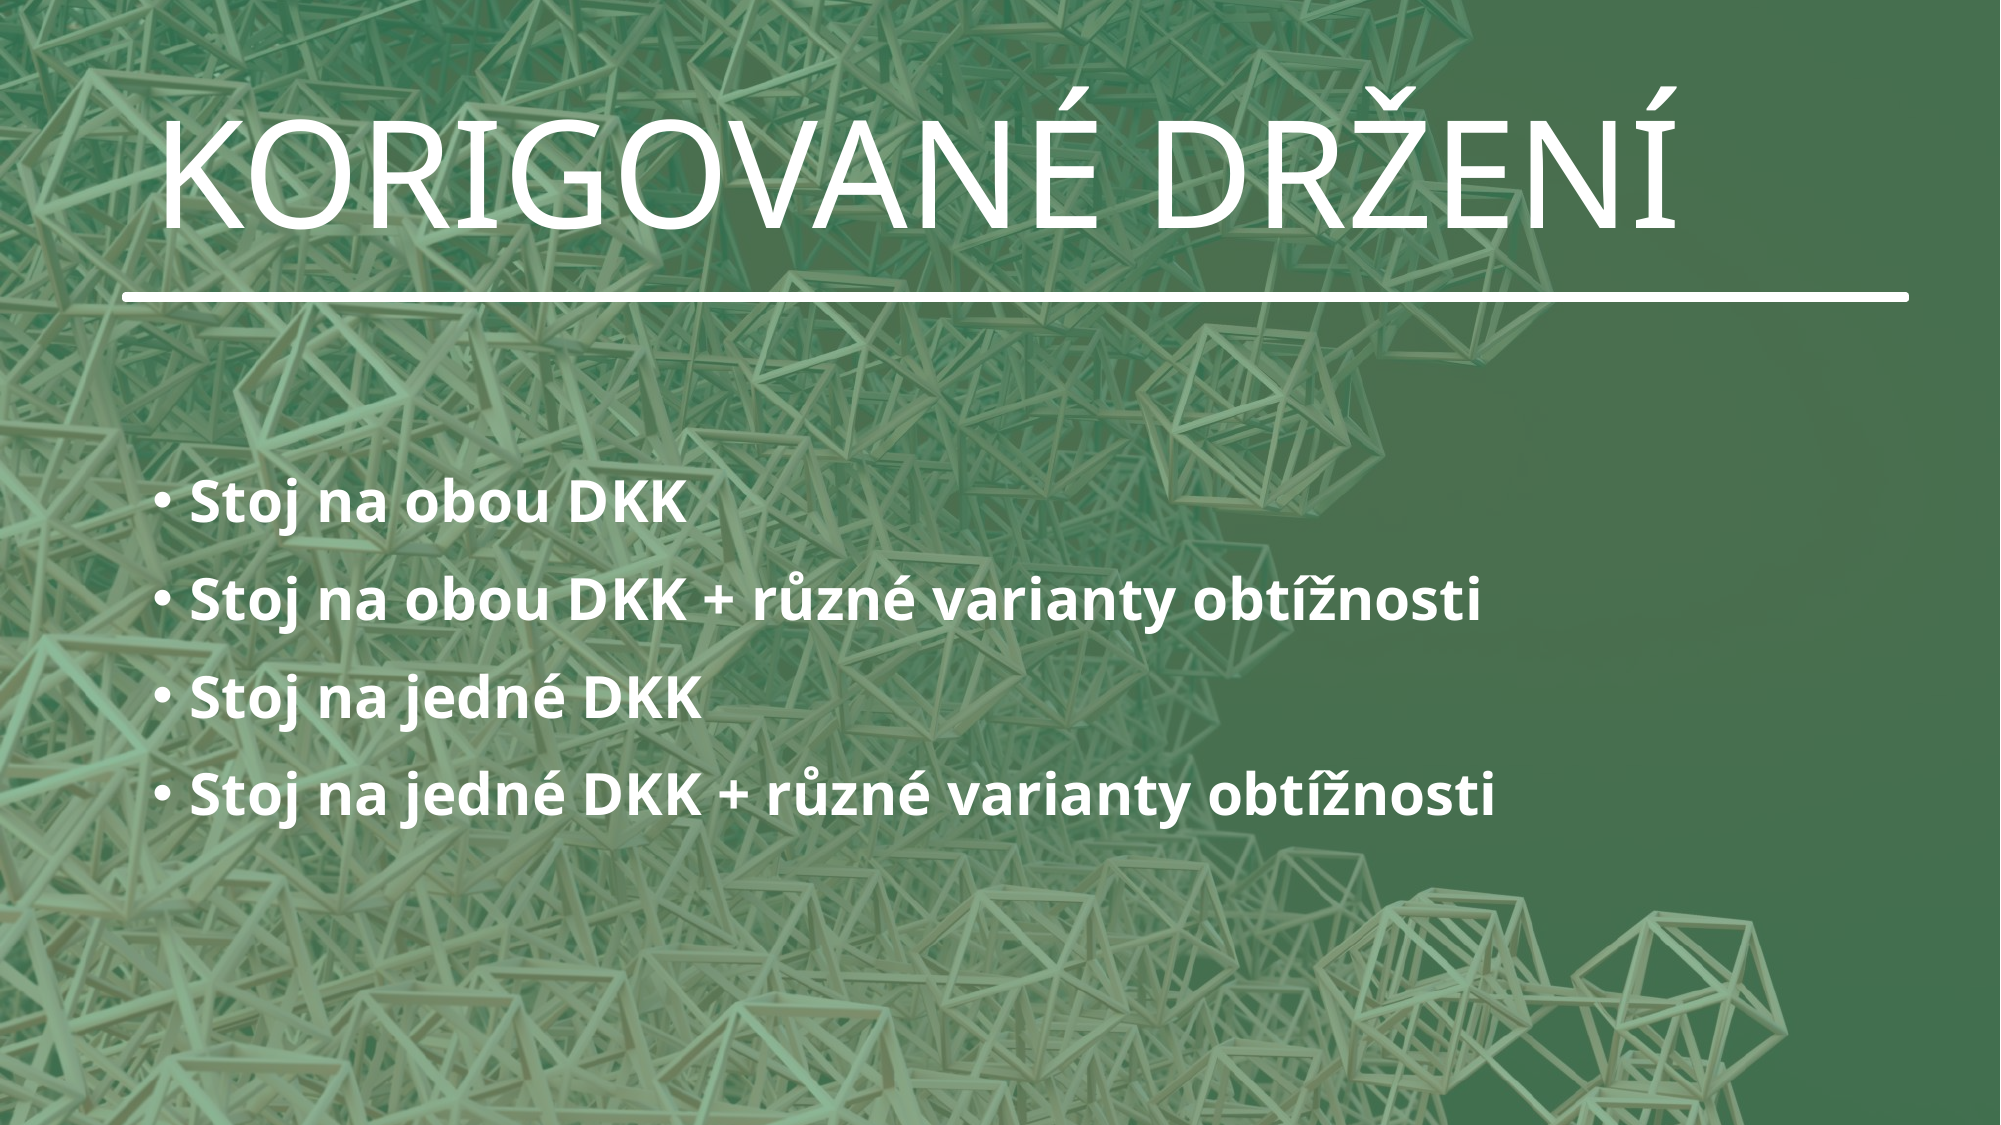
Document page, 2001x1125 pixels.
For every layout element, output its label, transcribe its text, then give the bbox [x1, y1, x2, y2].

title KORIGOVANÉ DRŽENÍ [137, 59, 1863, 278]
list Stoj na obou DKK Stoj na obou DKK + různé varianty obtížnosti Stoj na jedné DKK Stoj na jedné DKK + různé varianty obtížnosti [137, 450, 1863, 1014]
picture [0, 0, 2000, 1125]
